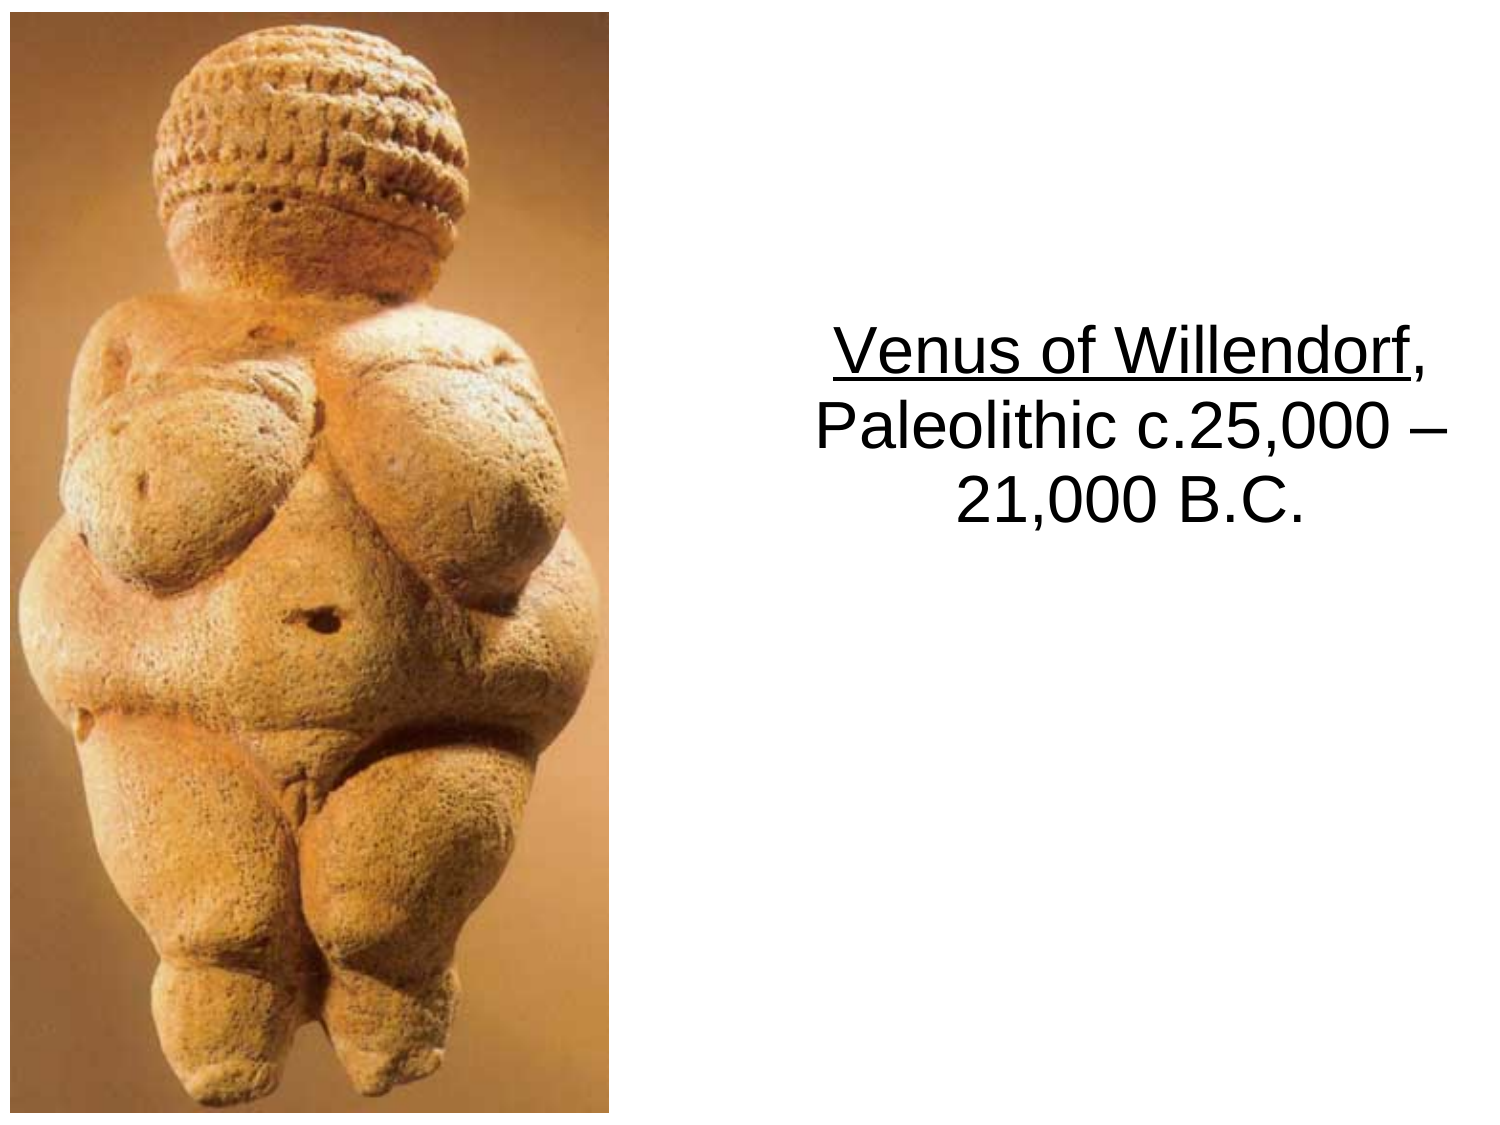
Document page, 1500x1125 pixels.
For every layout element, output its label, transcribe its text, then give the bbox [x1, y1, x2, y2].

title Venus of Willendorf, Paleolithic c.25,000 – 21,000 B.C. [762, 0, 1500, 850]
picture [10, 12, 609, 1113]
